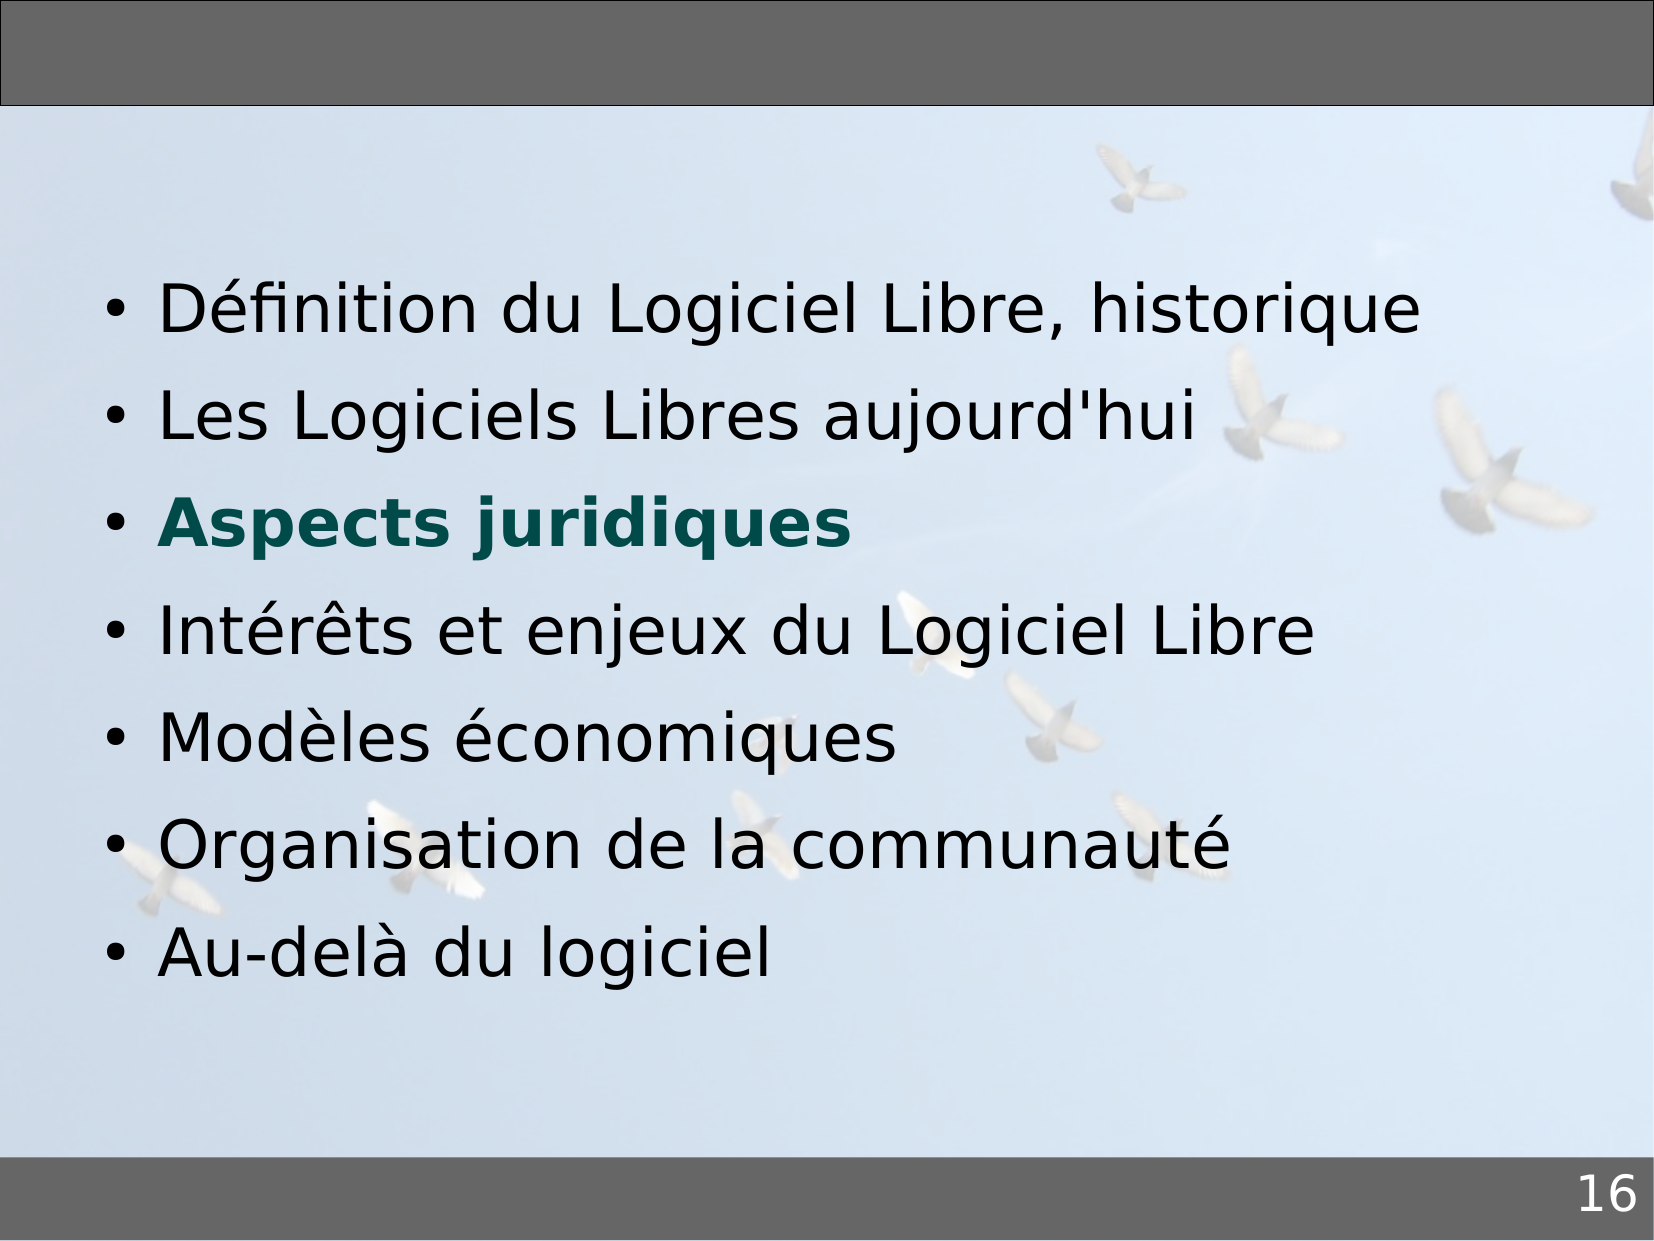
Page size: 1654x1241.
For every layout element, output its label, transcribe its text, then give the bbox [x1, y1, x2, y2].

list Définition du Logiciel Libre, historique Les Logiciels Libres aujourd'hui Aspects juridiques Intérêts et enjeux du Logiciel Libre Modèles économiques Organisation de la communauté Au-delà du logiciel [86, 270, 1575, 992]
